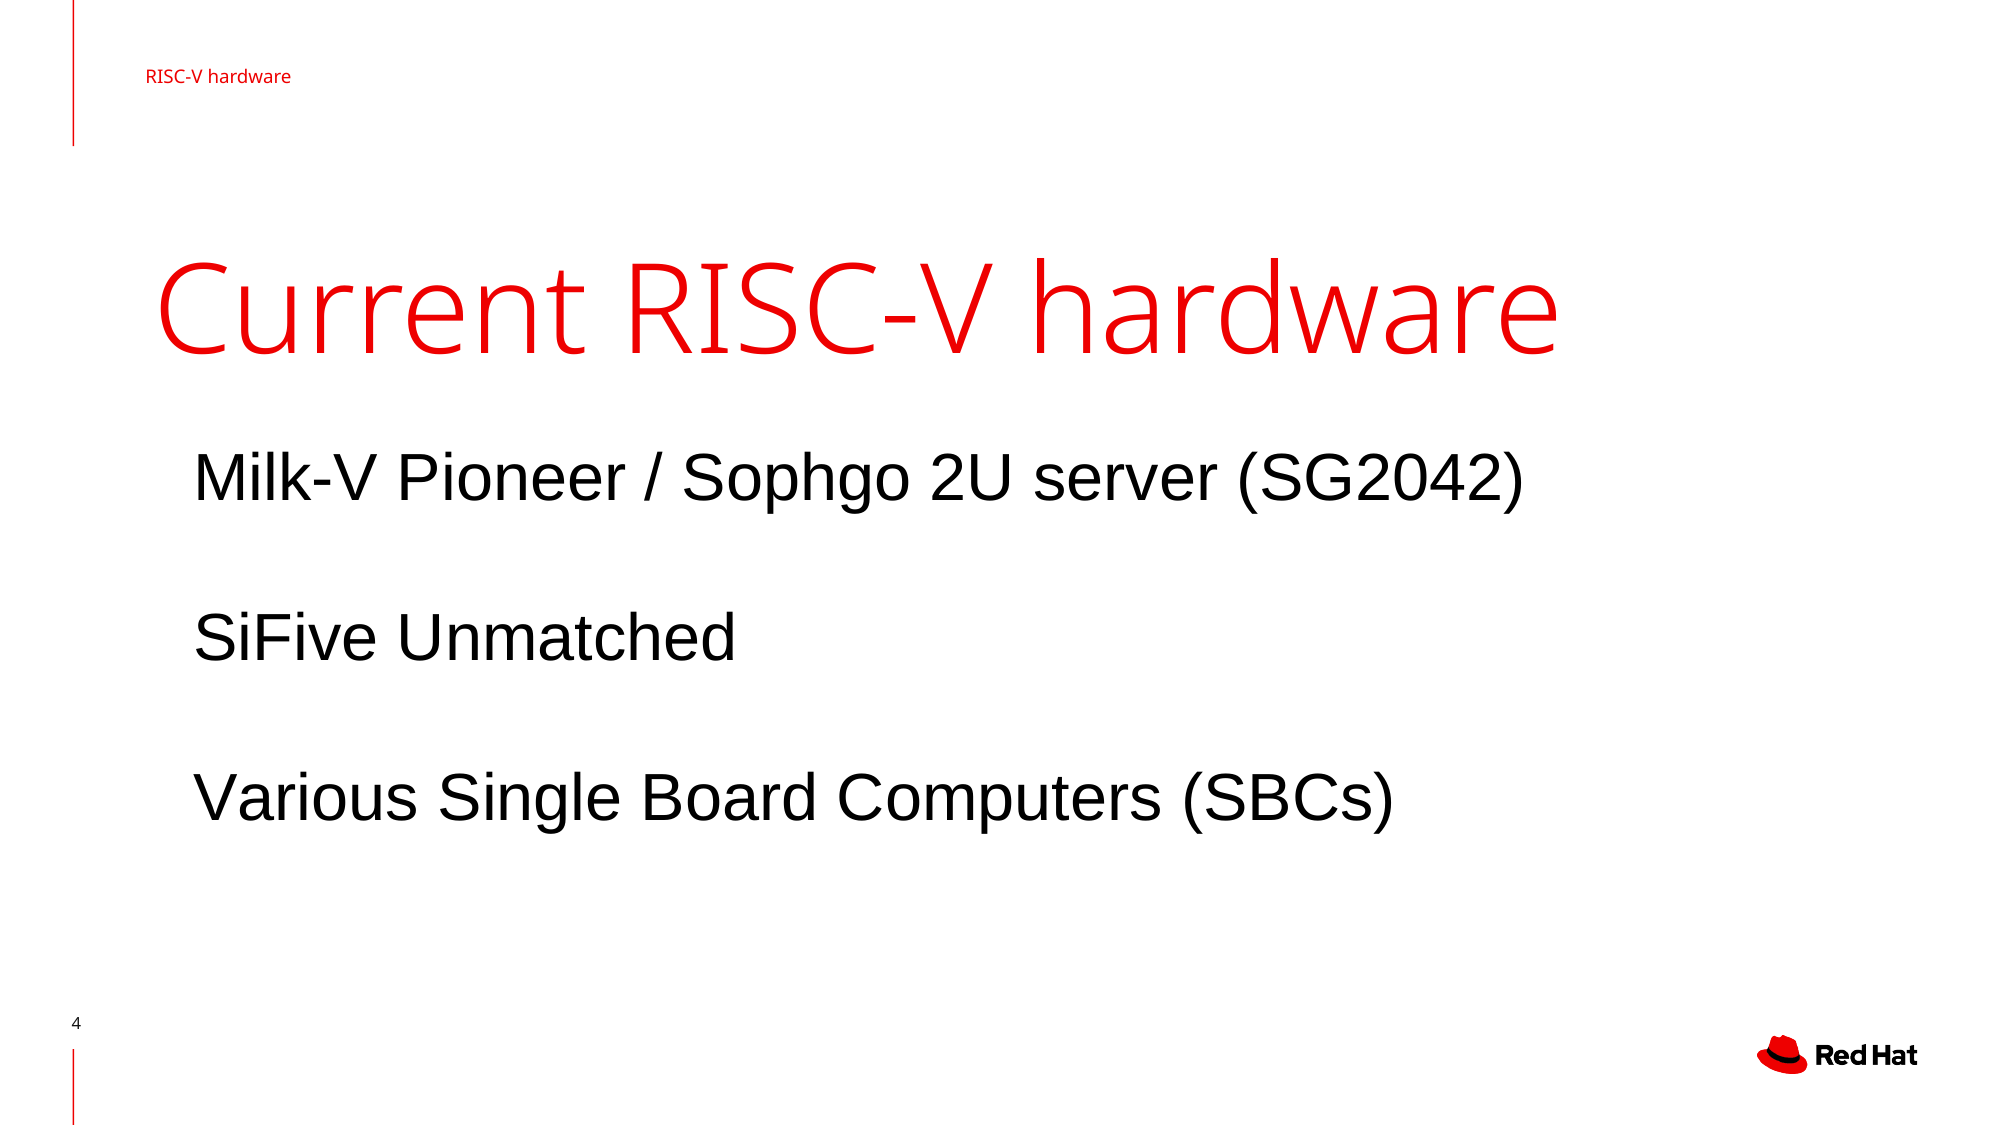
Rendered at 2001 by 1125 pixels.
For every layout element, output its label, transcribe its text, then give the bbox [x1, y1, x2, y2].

picture [1757, 1035, 1918, 1074]
text_box RISC-V hardware [73, 9, 918, 144]
text_box Milk-V Pioneer / Sophgo 2U server (SG2042) SiFive Unmatched Various Single Board Computers (SBCs) [178, 426, 1759, 841]
title Current RISC-V hardware [81, 213, 1747, 427]
